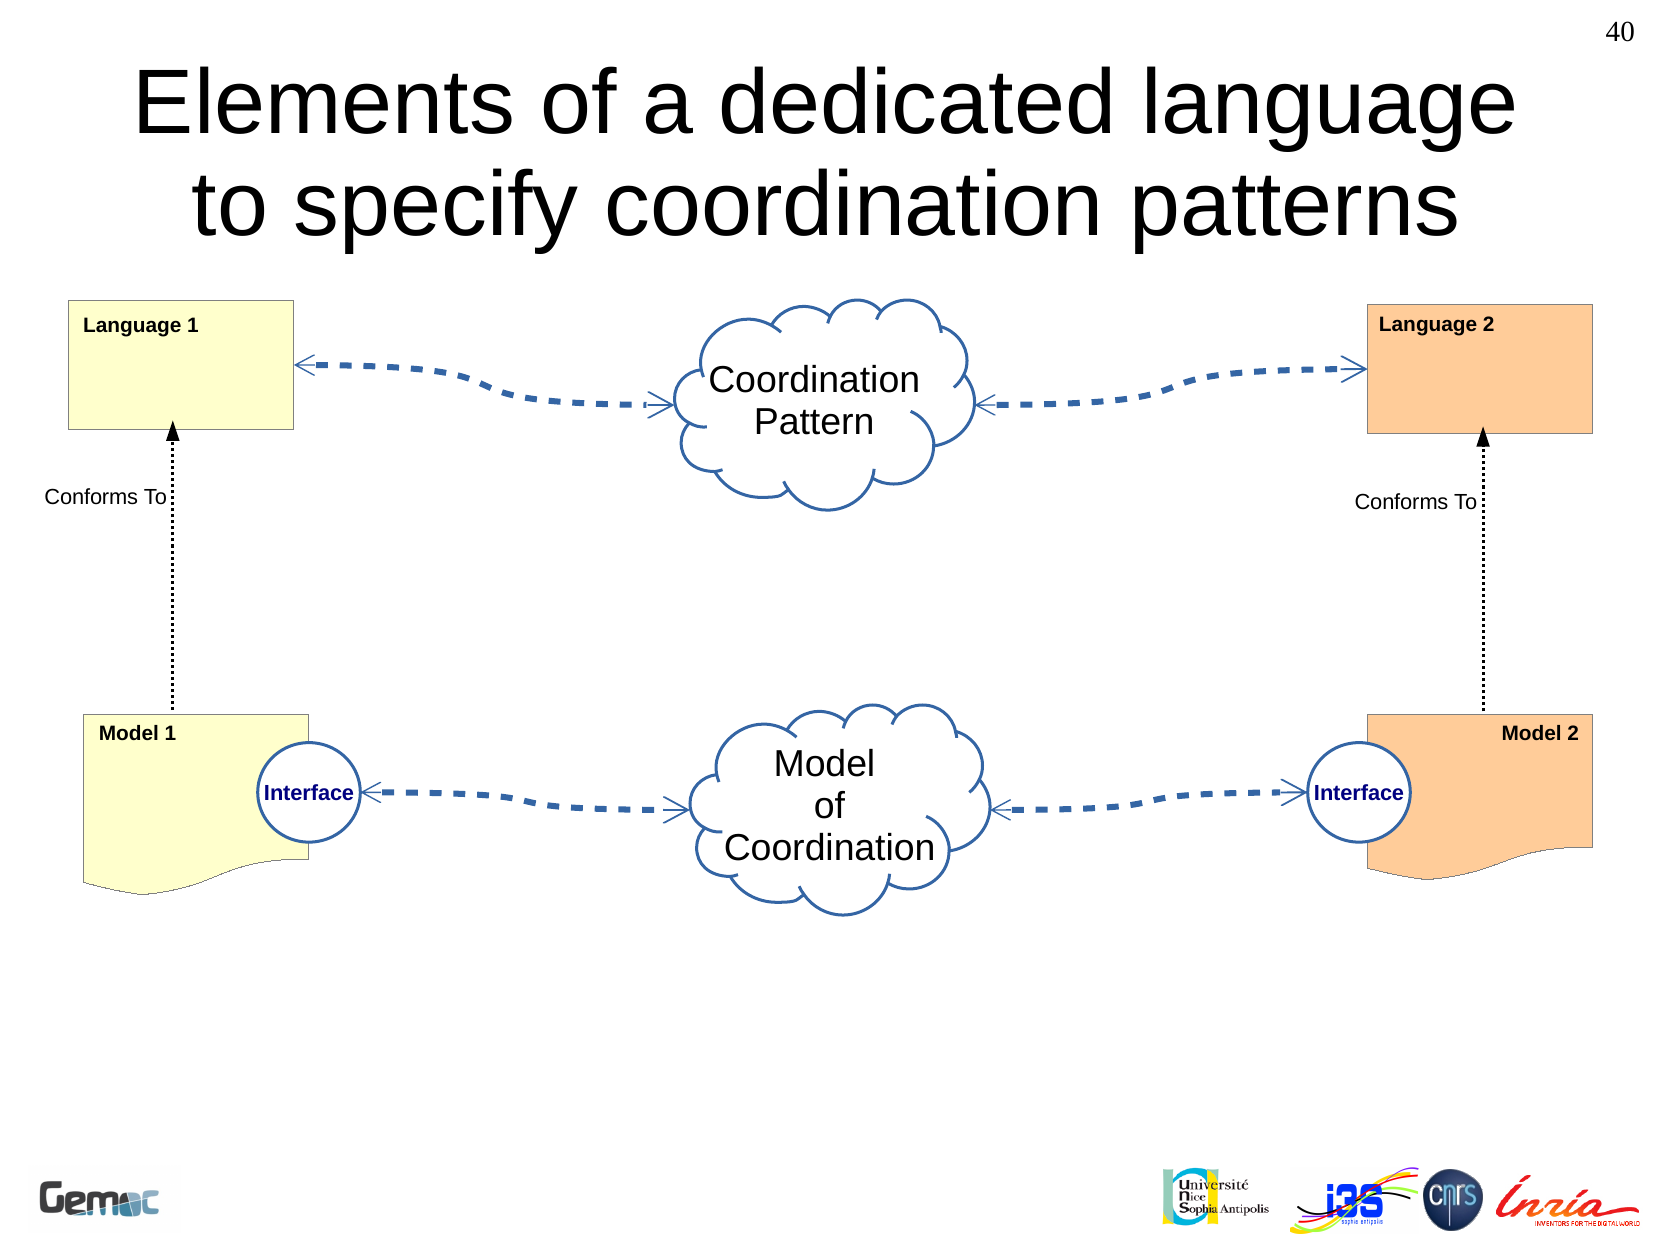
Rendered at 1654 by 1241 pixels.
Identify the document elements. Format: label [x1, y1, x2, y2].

text_box [29, 477, 248, 586]
text_box [62, 300, 294, 430]
text_box [1339, 482, 1558, 566]
title [82, 49, 1571, 257]
text_box [690, 705, 991, 916]
text_box [1307, 714, 1623, 880]
text_box [83, 714, 361, 895]
text_box [1358, 304, 1593, 434]
text_box [674, 300, 975, 511]
picture [1137, 1150, 1647, 1241]
